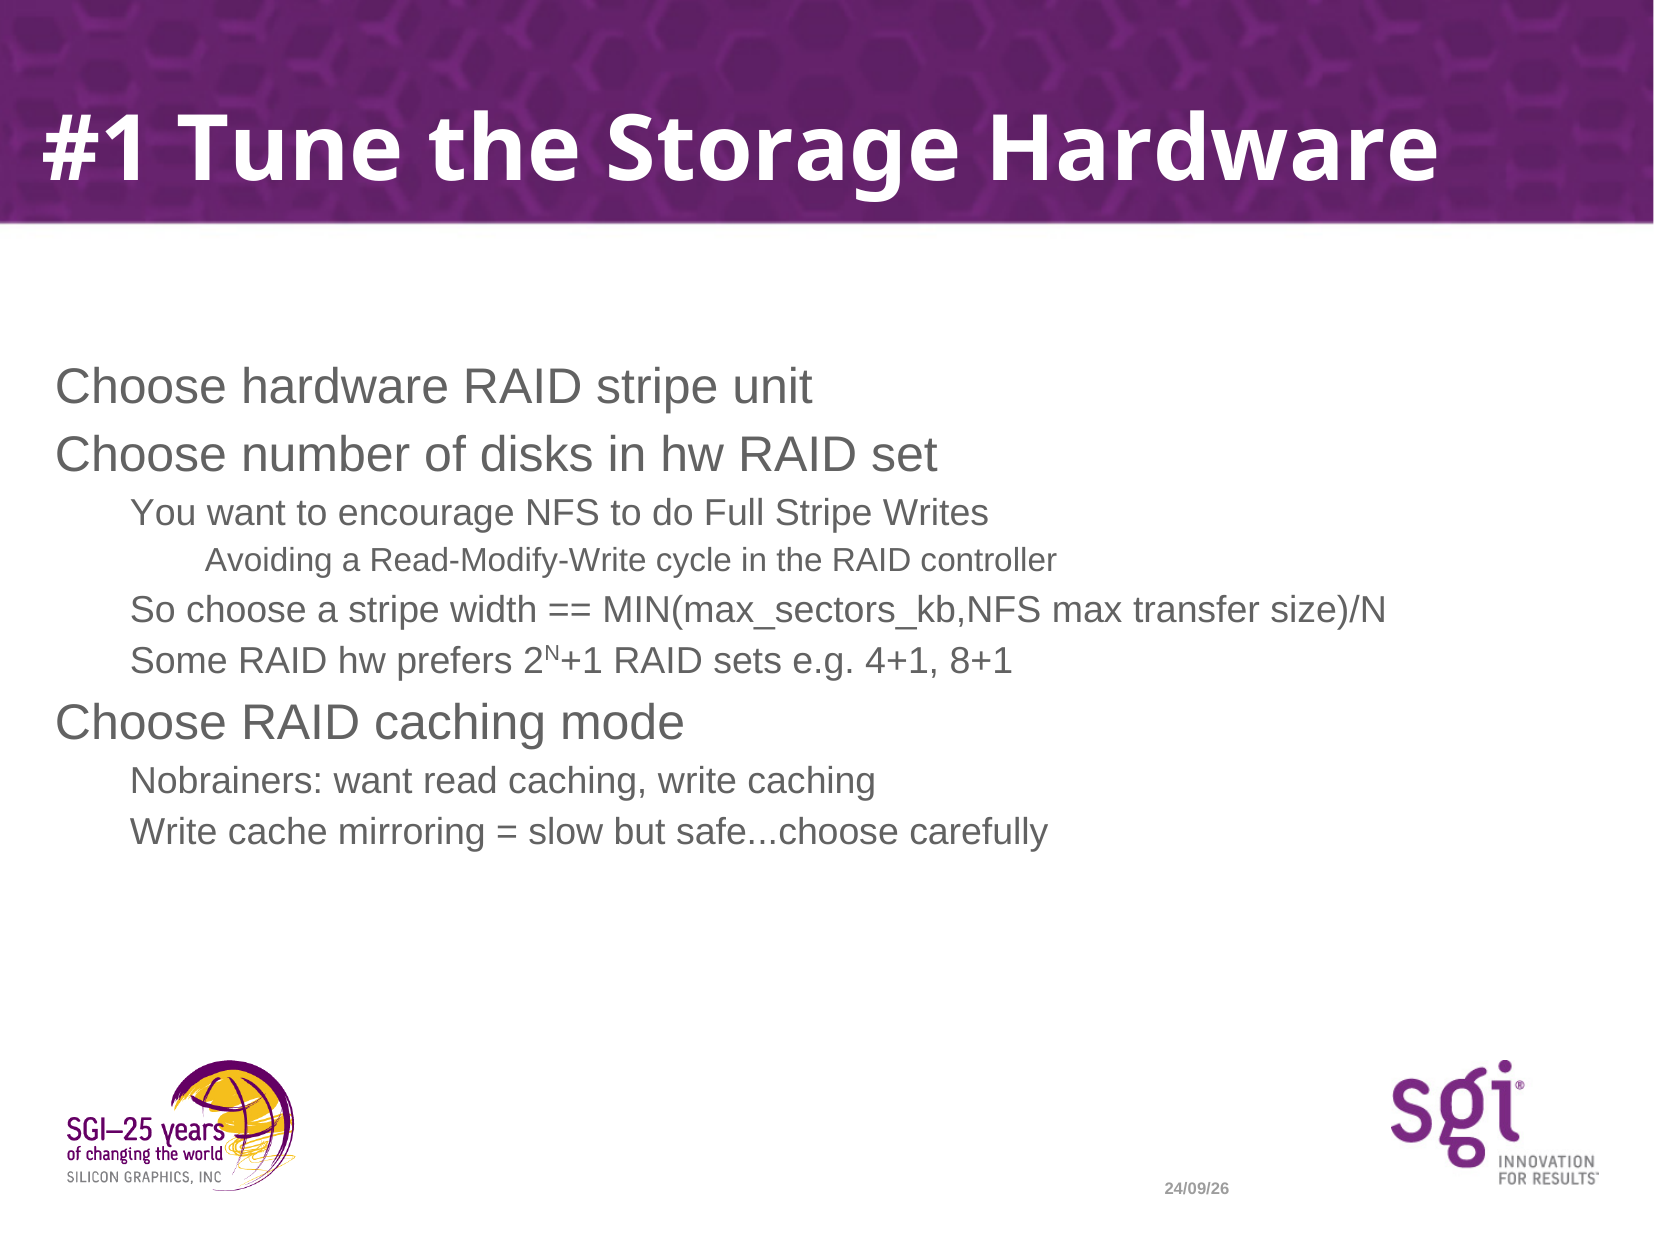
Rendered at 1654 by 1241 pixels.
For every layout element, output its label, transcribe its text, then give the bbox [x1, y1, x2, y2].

list Choose hardware RAID stripe unit Choose number of disks in hw RAID set You want to encourage NFS to do Full Stripe Writes Avoiding a Read-Modify-Write cycle in the RAID controller So choose a stripe width == MIN(max_sectors_kb,NFS max transfer size)/N Some RAID hw prefers 2N+1 RAID sets e.g. 4+1, 8+1 Choose RAID caching mode Nobrainers: want read caching, write caching Write cache mirroring = slow but safe...choose carefully [55, 358, 1461, 937]
picture [0, 0, 1654, 1194]
title #1 Tune the Storage Hardware [41, 48, 1447, 241]
